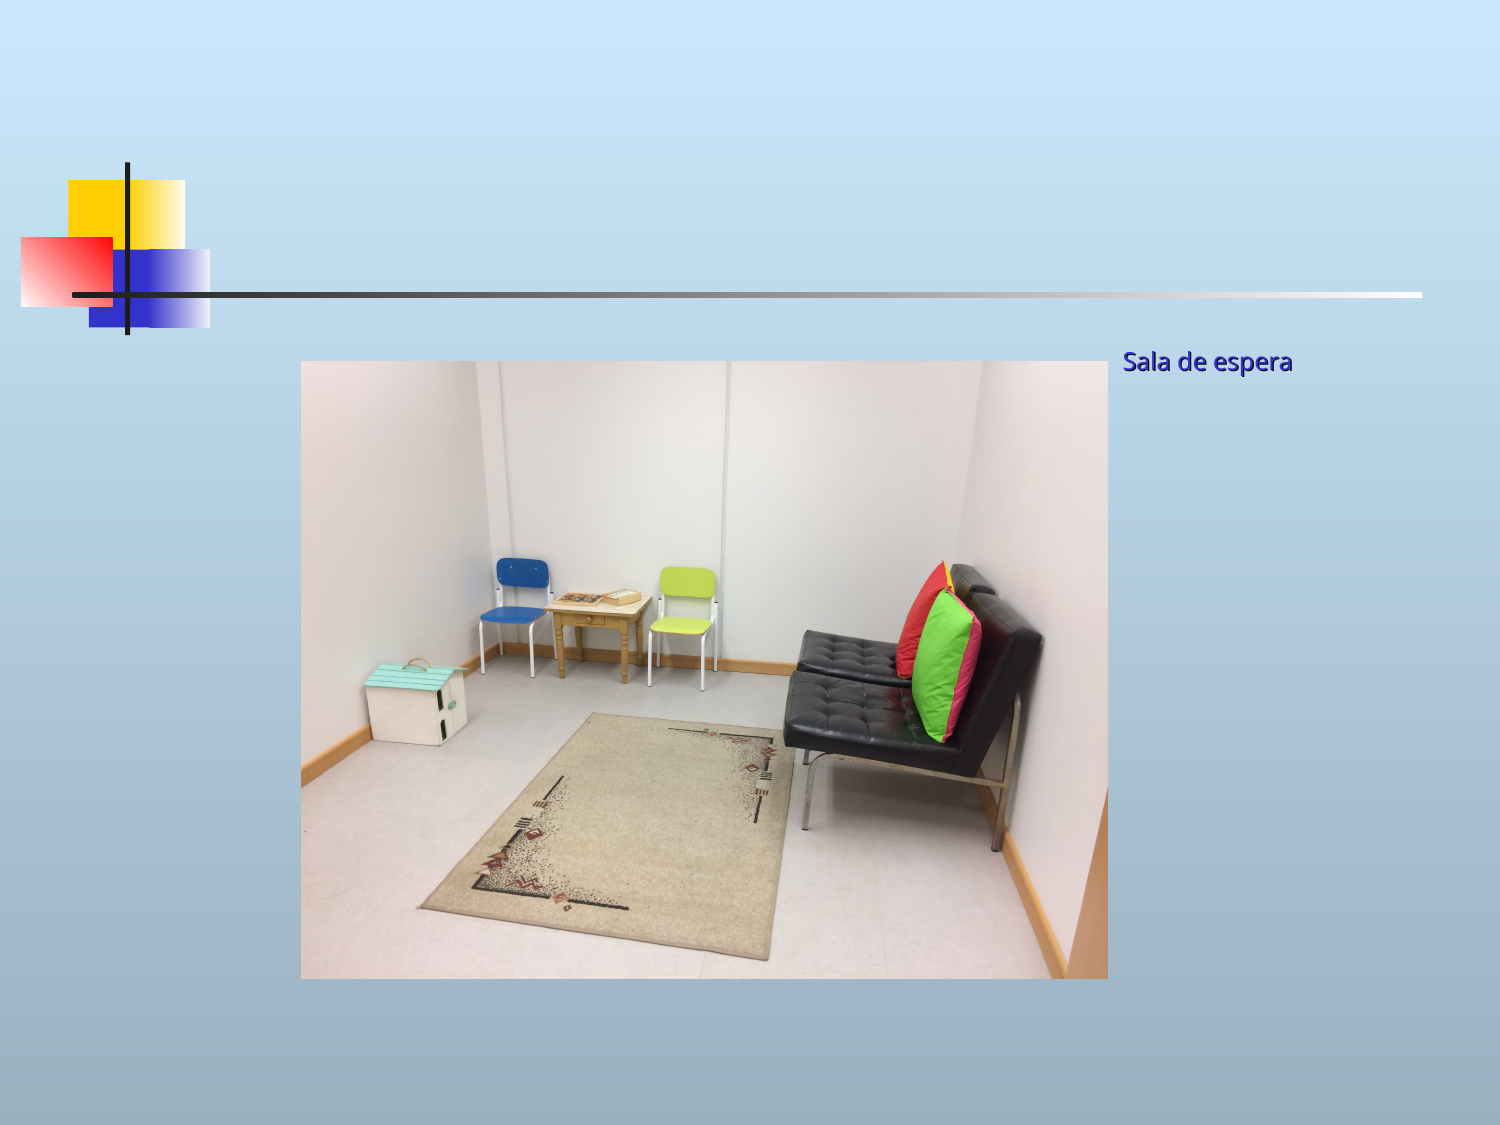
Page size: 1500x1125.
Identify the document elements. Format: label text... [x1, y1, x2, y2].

list Sala de espera [194, 338, 1413, 1014]
picture [301, 361, 1108, 979]
